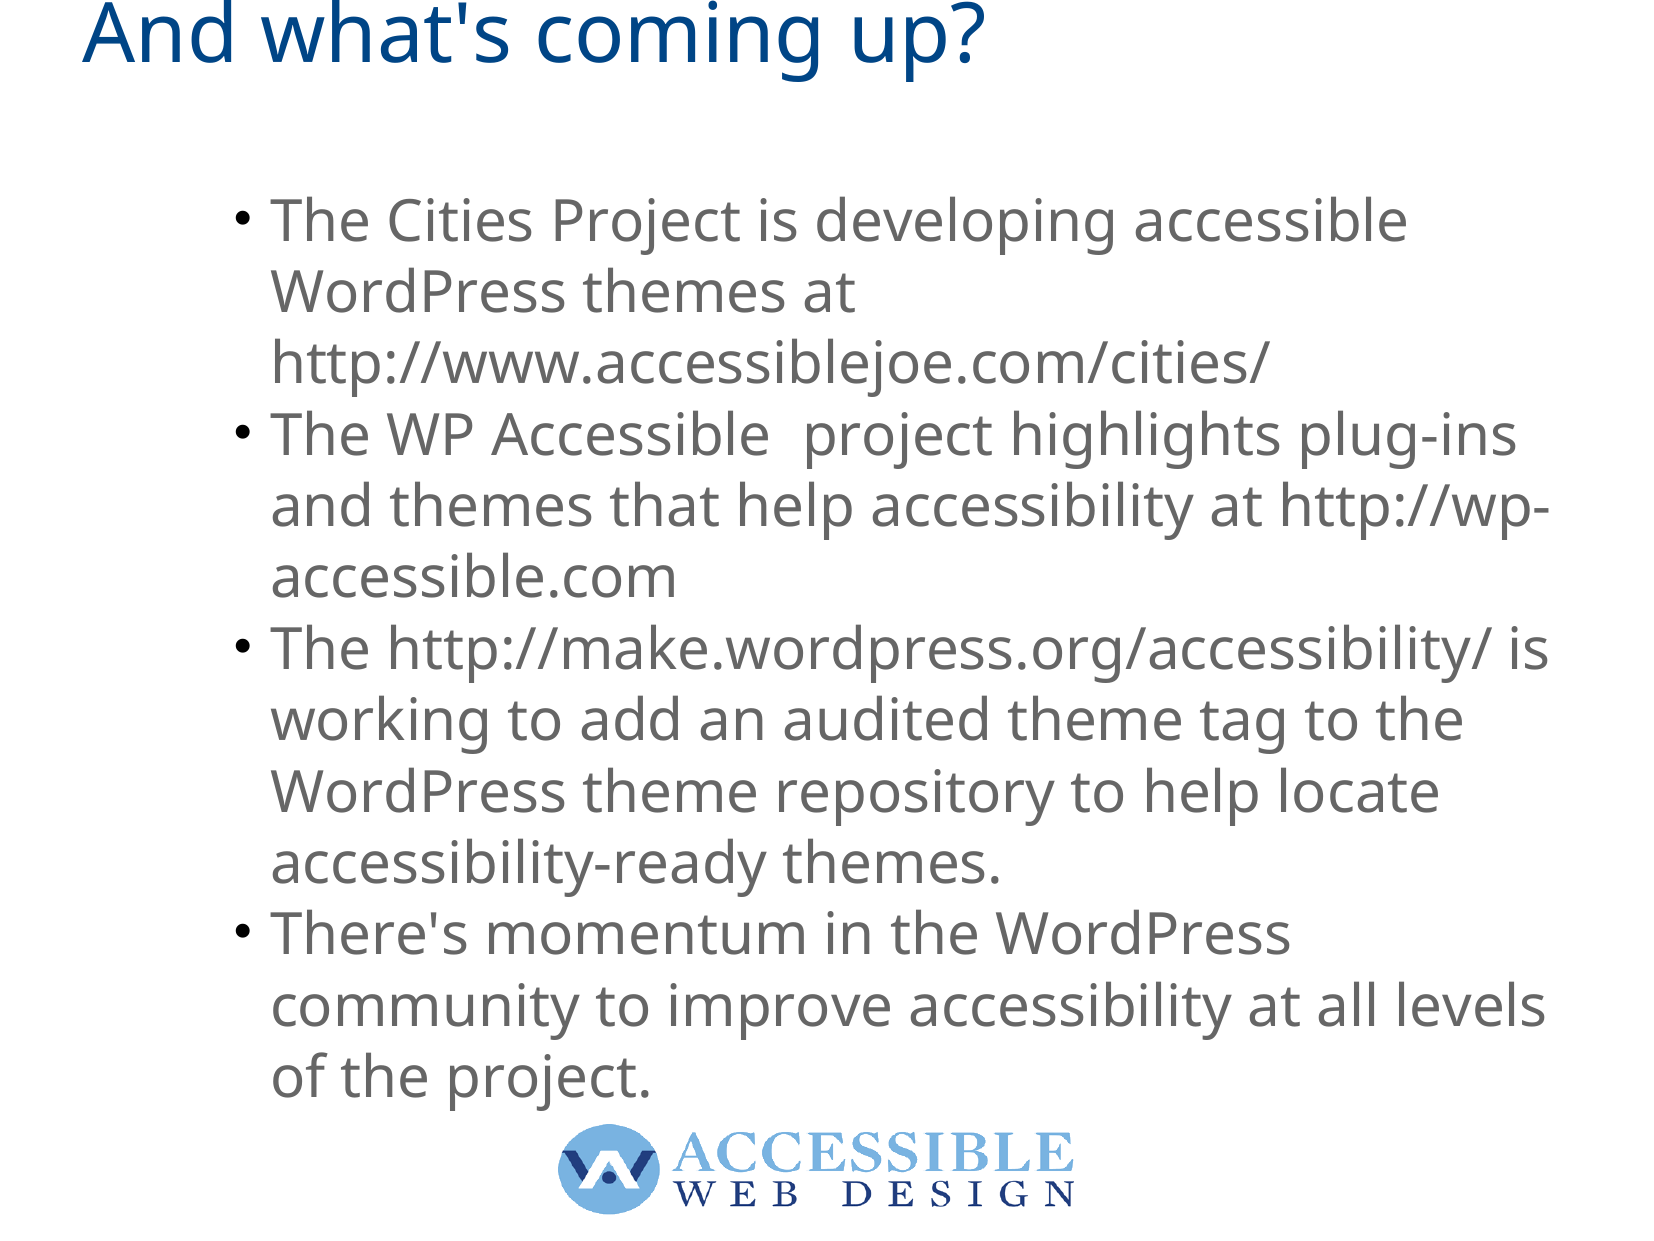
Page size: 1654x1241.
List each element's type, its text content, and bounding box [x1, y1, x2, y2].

picture [558, 1124, 1074, 1215]
text_box And what's coming up? The Cities Project is developing accessible WordPress themes at http://www.accessiblejoe.com/cities/ The WP Accessible project highlights plug-ins and themes that help accessibility at http://wp-accessible.com The http://make.wordpress.org/accessibility/ is working to add an audited theme tag to the WordPress theme repository to help locate accessibility-ready themes. There's momentum in the WordPress community to improve accessibility at all levels of the project. [82, 49, 1571, 1109]
